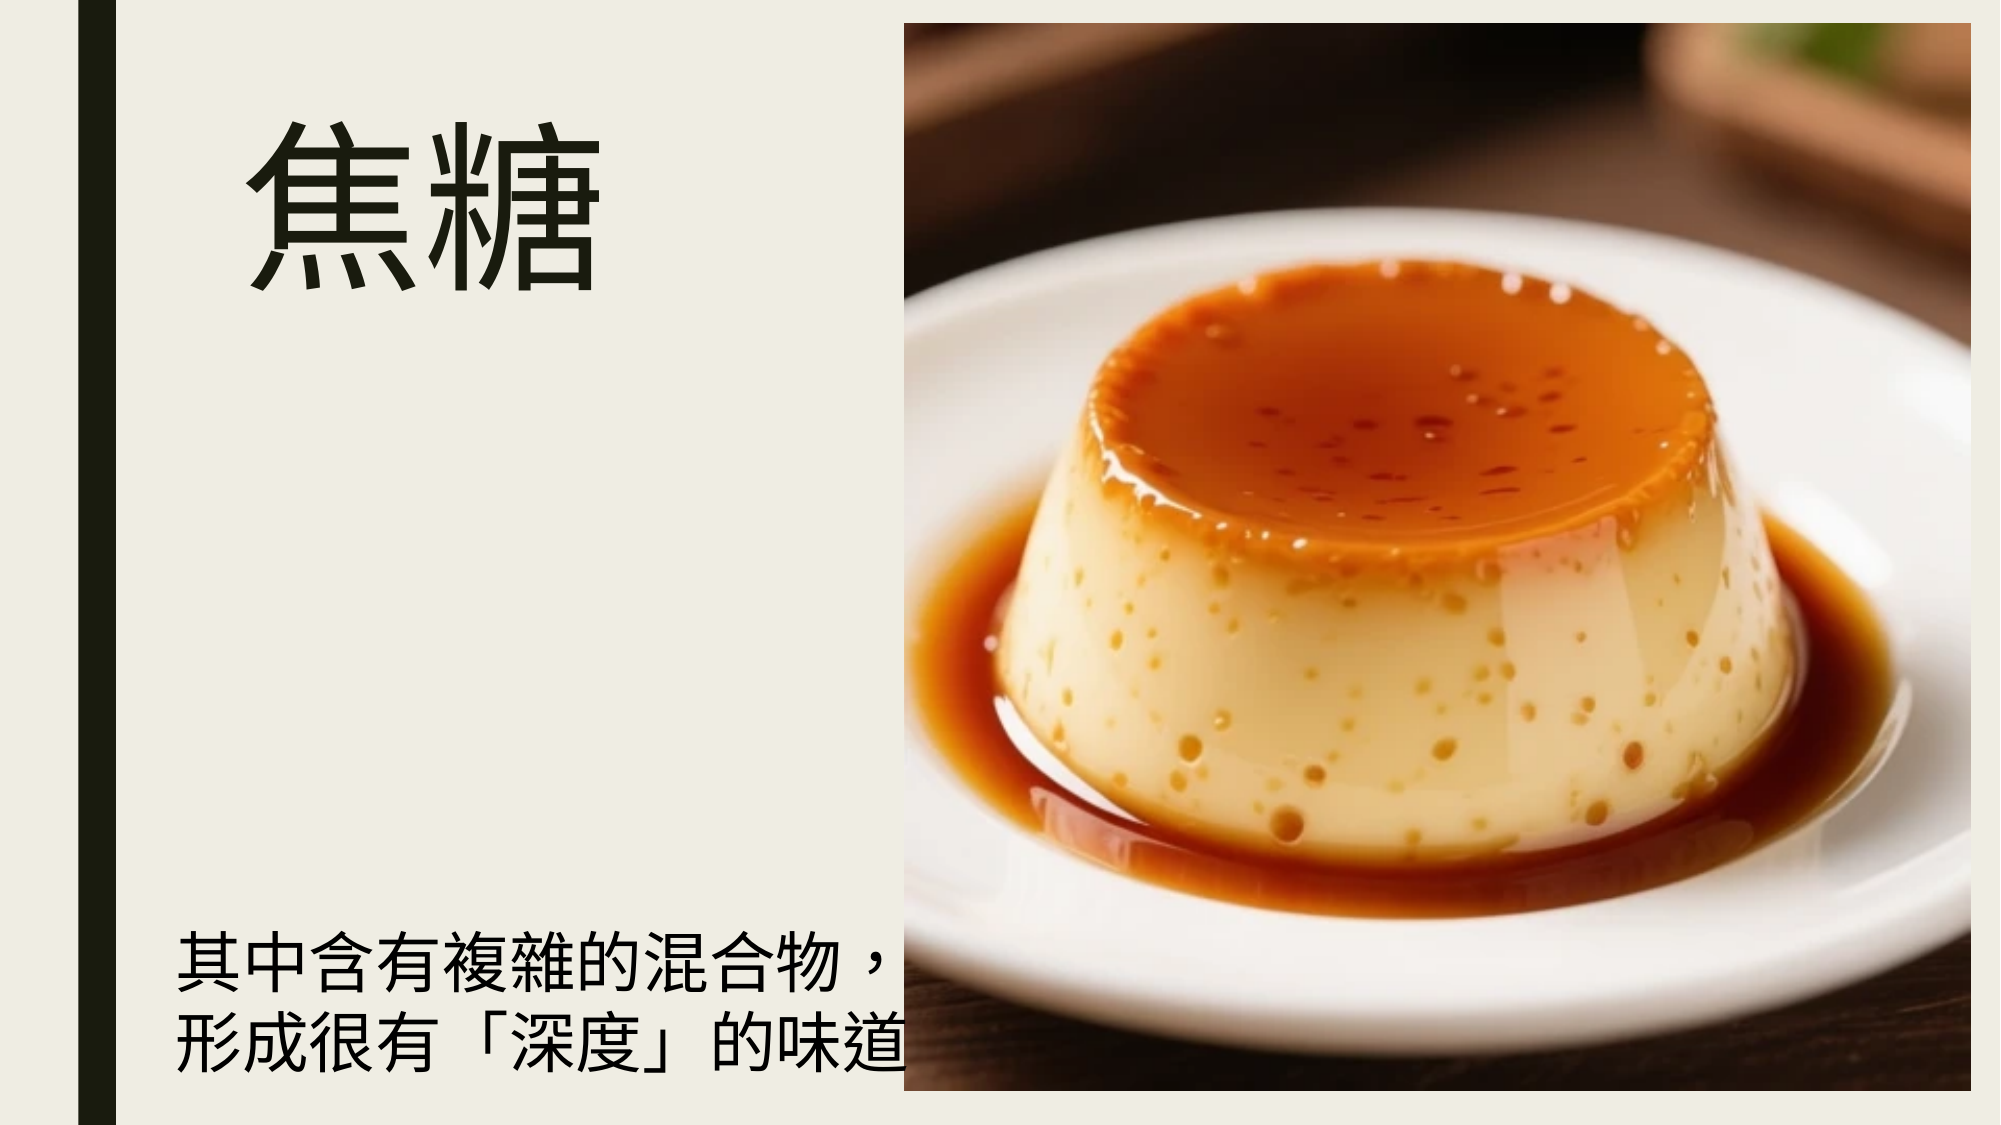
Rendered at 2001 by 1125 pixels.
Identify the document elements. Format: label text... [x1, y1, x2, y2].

picture [904, 23, 1971, 1091]
title 焦糖 [225, 112, 1801, 357]
text_box 其中含有複雜的混合物，形成很有「深度」的味道 [160, 913, 969, 1091]
